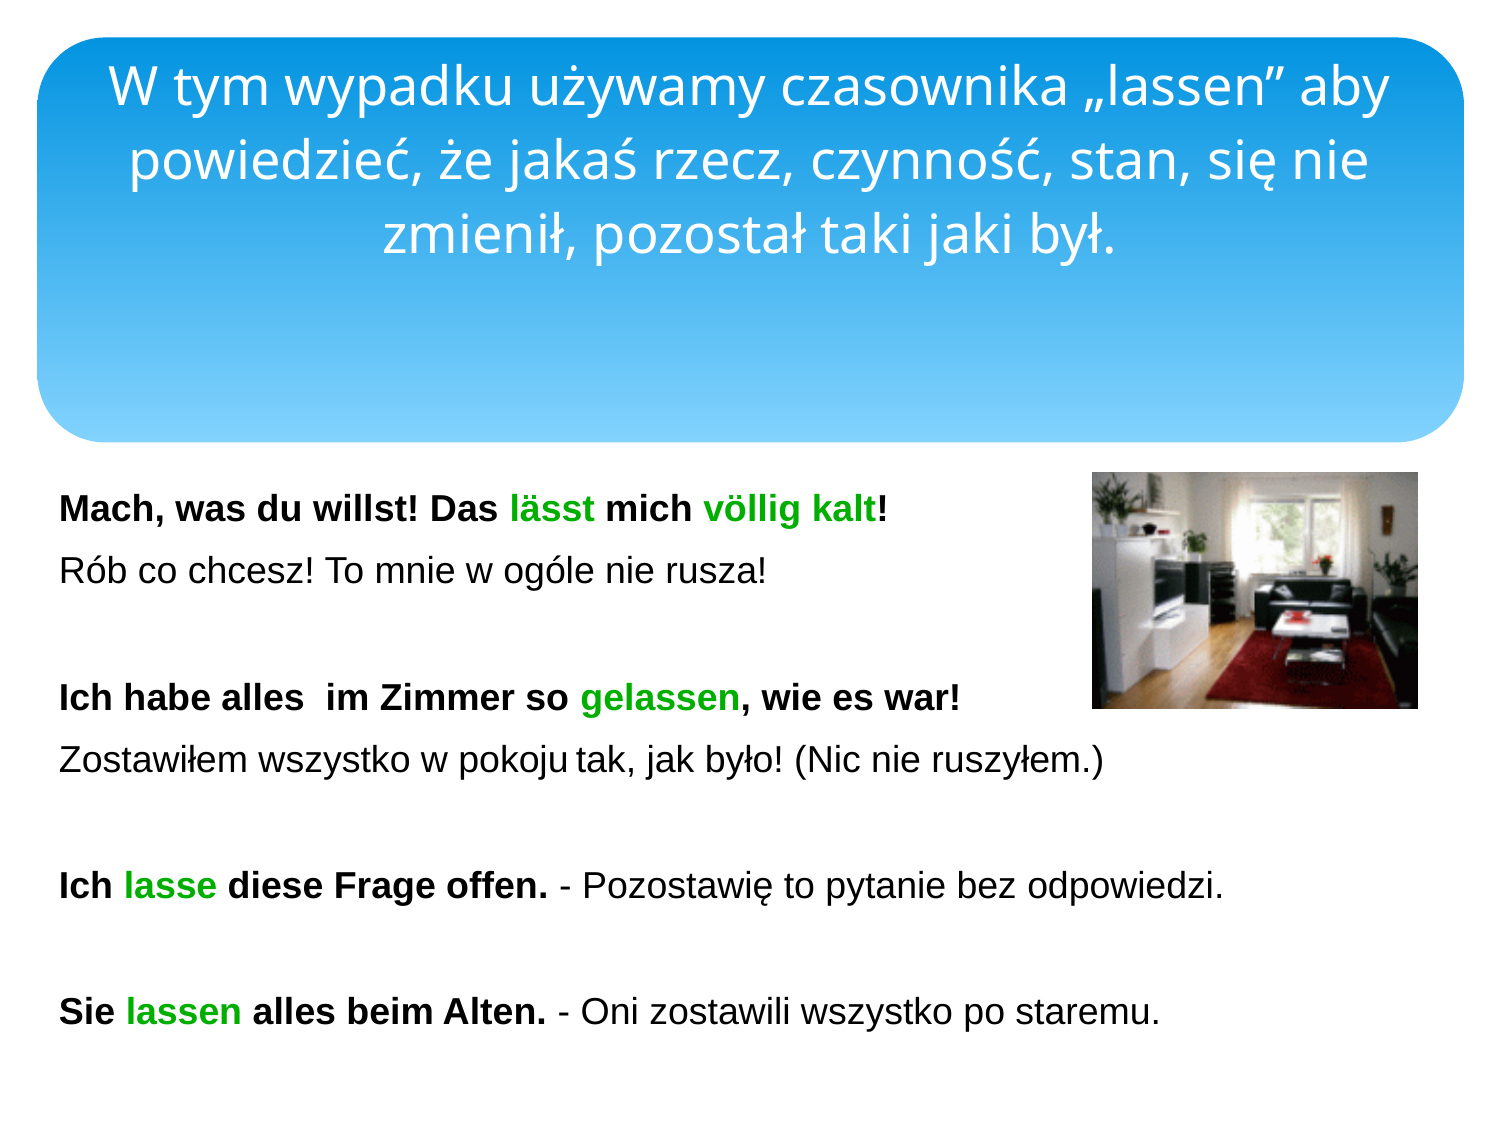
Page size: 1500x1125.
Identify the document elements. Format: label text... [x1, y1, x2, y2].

subtitle Mach, was du willst! Das lässt mich völlig kalt! Rób co chcesz! To mnie w ogóle nie rusza! Ich habe alles im Zimmer so gelassen, wie es war! Zostawiłem wszystko w pokoju tak, jak było! (Nic nie ruszyłem.) Ich lasse diese Frage offen. - Pozostawię to pytanie bez odpowiedzi. Sie lassen alles beim Alten. - Oni zostawili wszystko po staremu. [59, 472, 1477, 1125]
picture [1092, 472, 1418, 709]
title W tym wypadku używamy czasownika „lassen” aby powiedzieć, że jakaś rzecz, czynność, stan, się nie zmienił, pozostał taki jaki był. [75, 58, 1425, 258]
